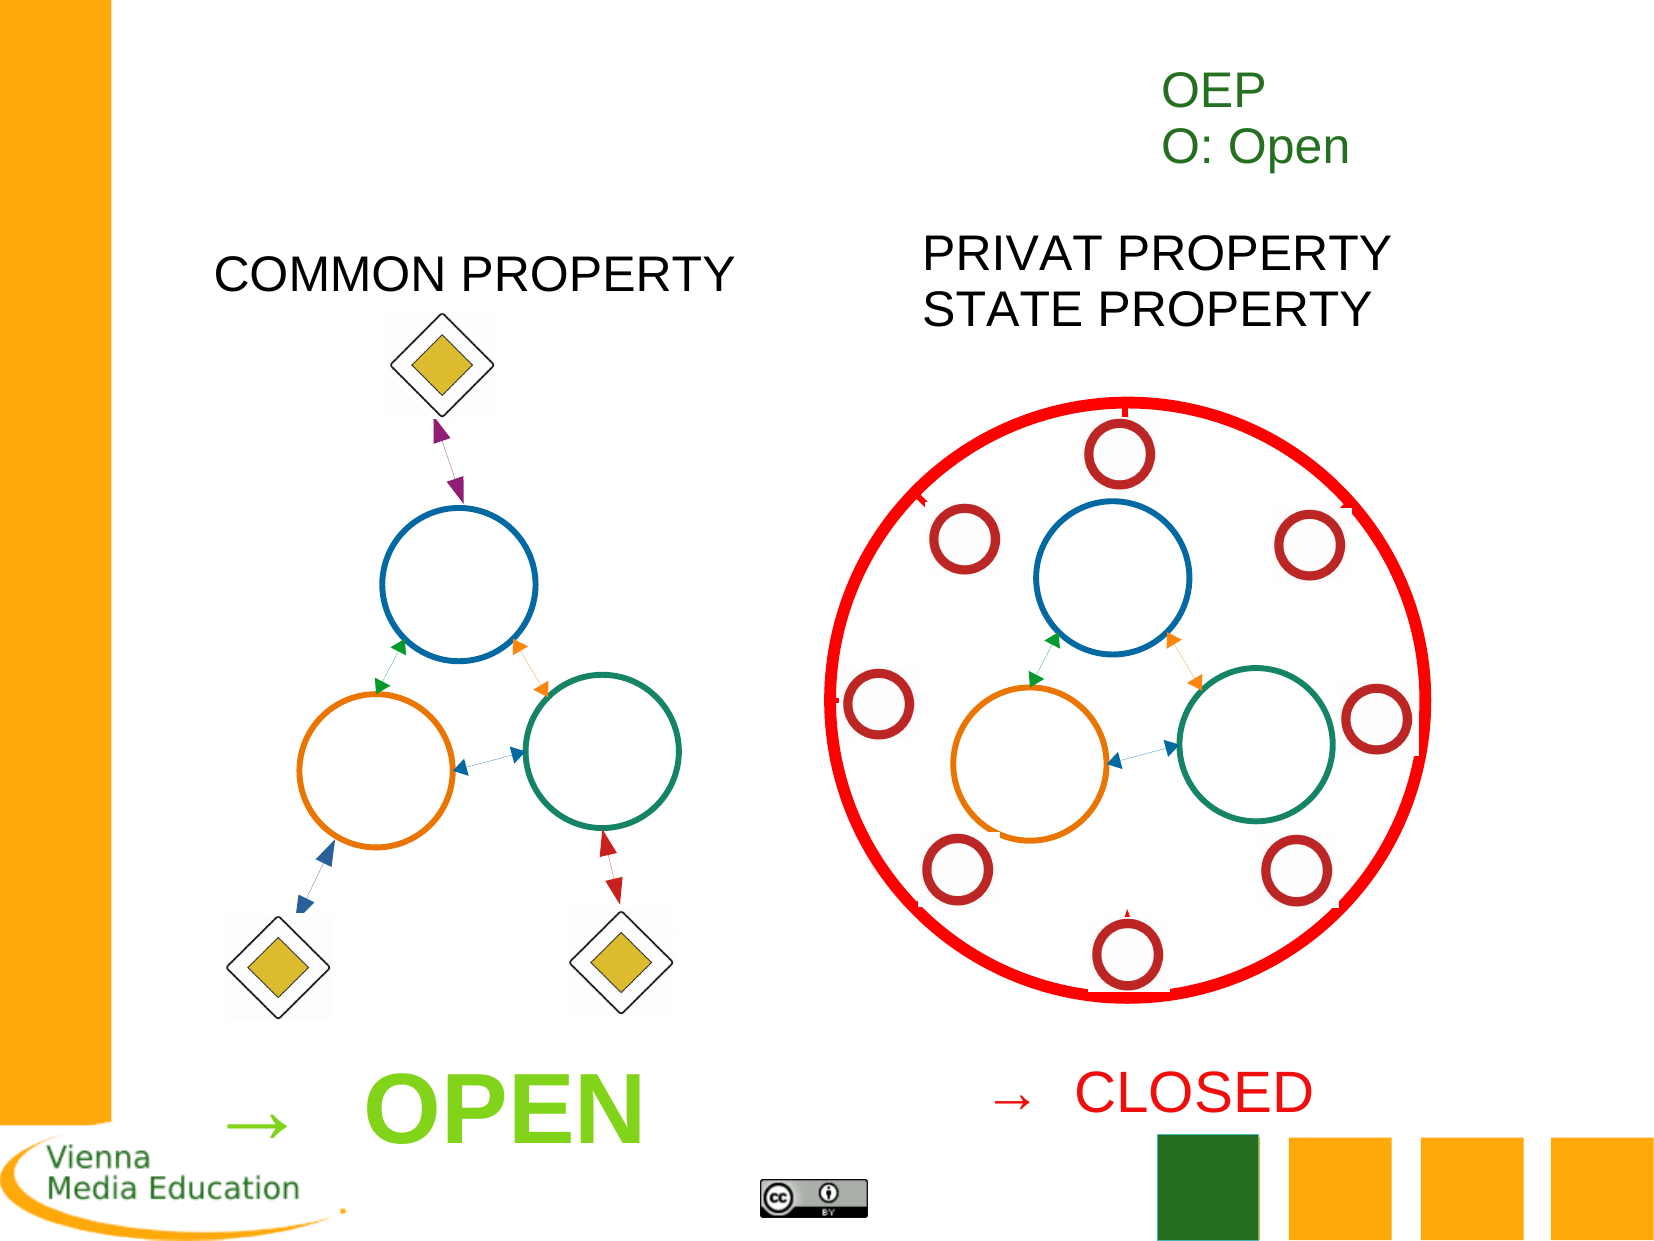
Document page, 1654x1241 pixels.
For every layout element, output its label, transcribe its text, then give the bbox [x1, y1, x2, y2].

picture [1337, 682, 1419, 756]
picture [1270, 508, 1352, 582]
text_box PRIVAT PROPERTY STATE PROPERTY [922, 224, 1391, 325]
picture [1080, 417, 1162, 491]
picture [757, 1177, 870, 1221]
picture [1257, 833, 1339, 908]
picture [925, 502, 1007, 577]
text_box OEP O: Open [1161, 62, 1504, 213]
picture [221, 913, 332, 1021]
picture [839, 667, 921, 741]
text_box [1157, 1134, 1259, 1241]
text_box COMMON PROPERTY [213, 245, 736, 297]
picture [0, 1114, 398, 1241]
picture [385, 310, 496, 419]
picture [564, 908, 675, 1016]
picture [918, 832, 1000, 907]
text_box → CLOSED [983, 1059, 1314, 1118]
picture [1088, 917, 1170, 992]
text_box → OPEN [207, 1053, 648, 1154]
